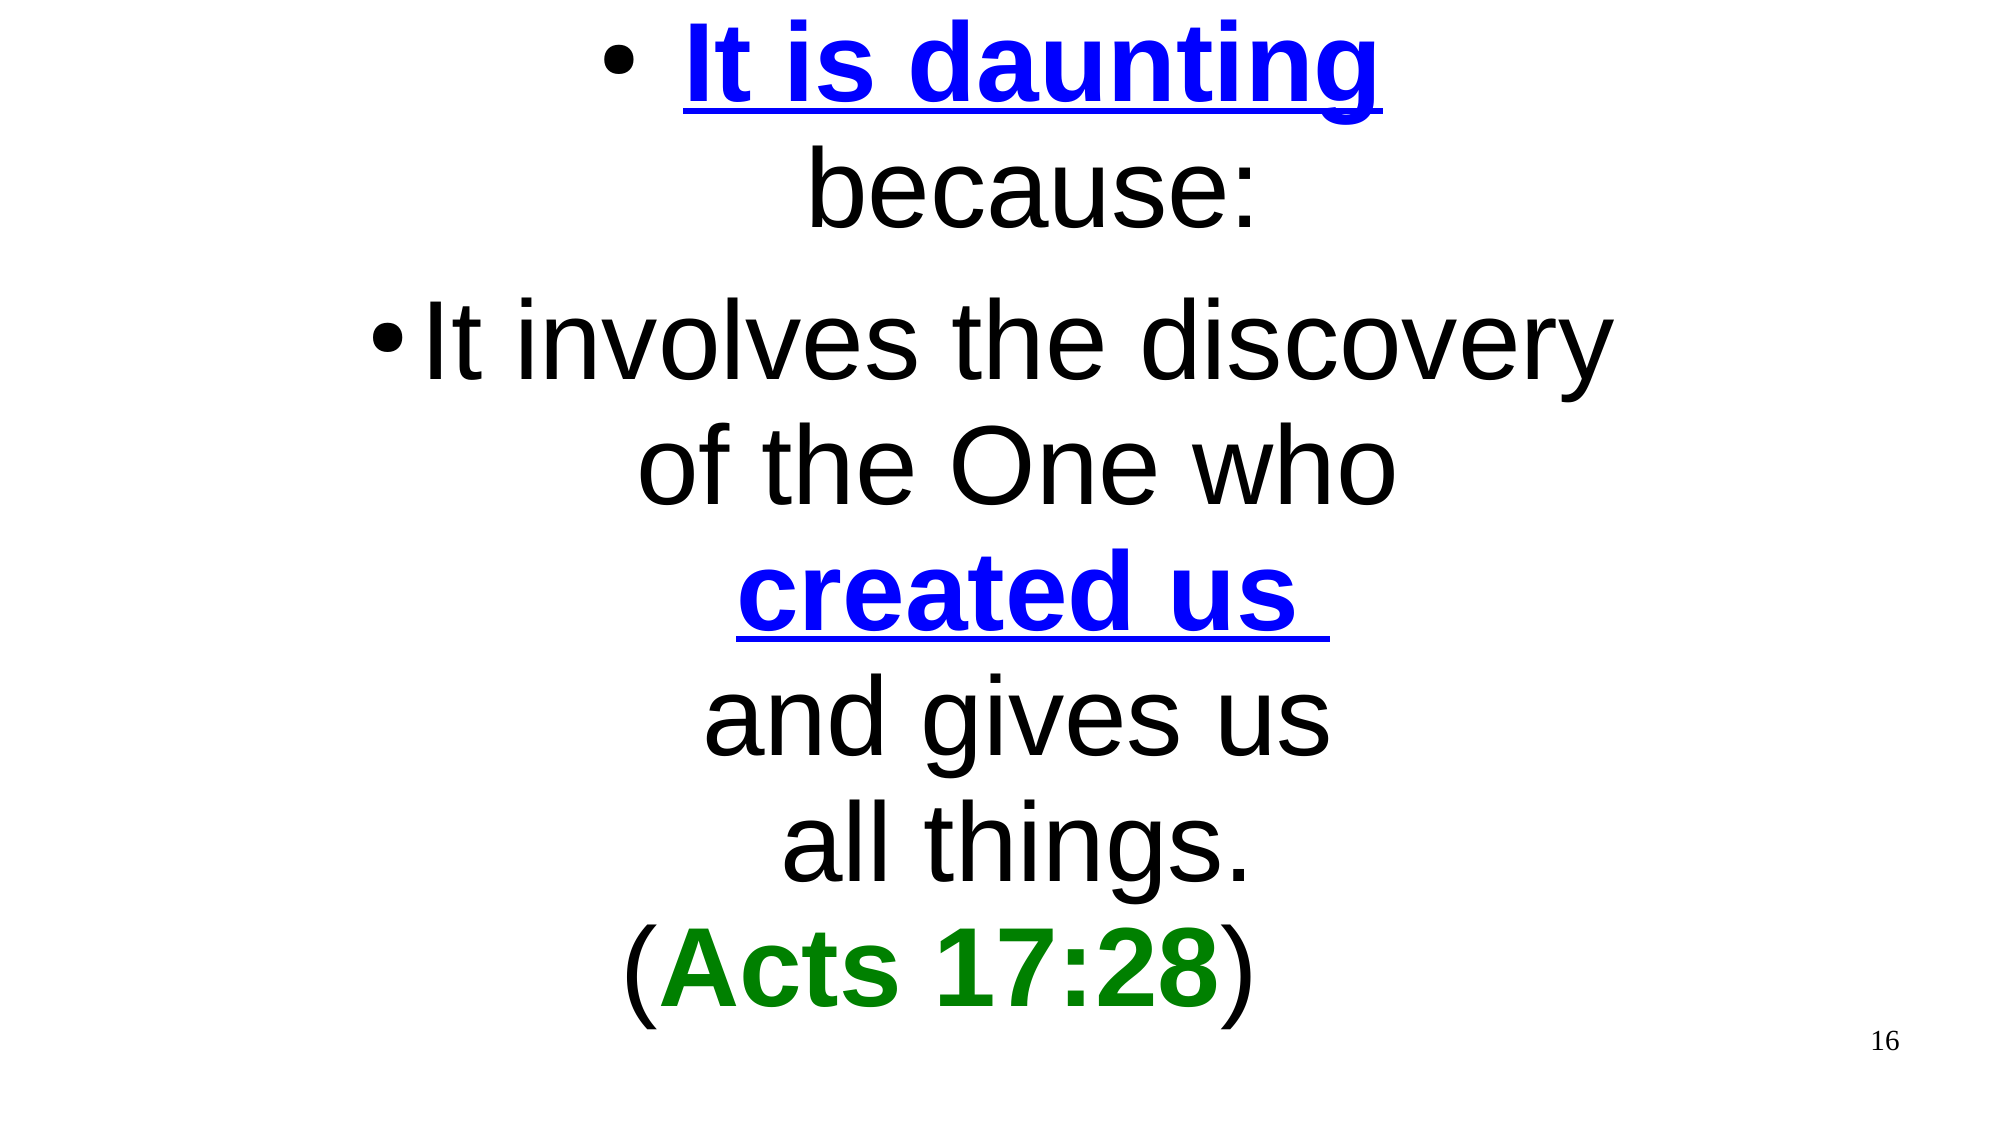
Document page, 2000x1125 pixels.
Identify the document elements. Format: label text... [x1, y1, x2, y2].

list It is daunting because: It involves the discovery of the One who created us and gives us all things. (Acts 17:28) [0, 0, 1996, 1123]
